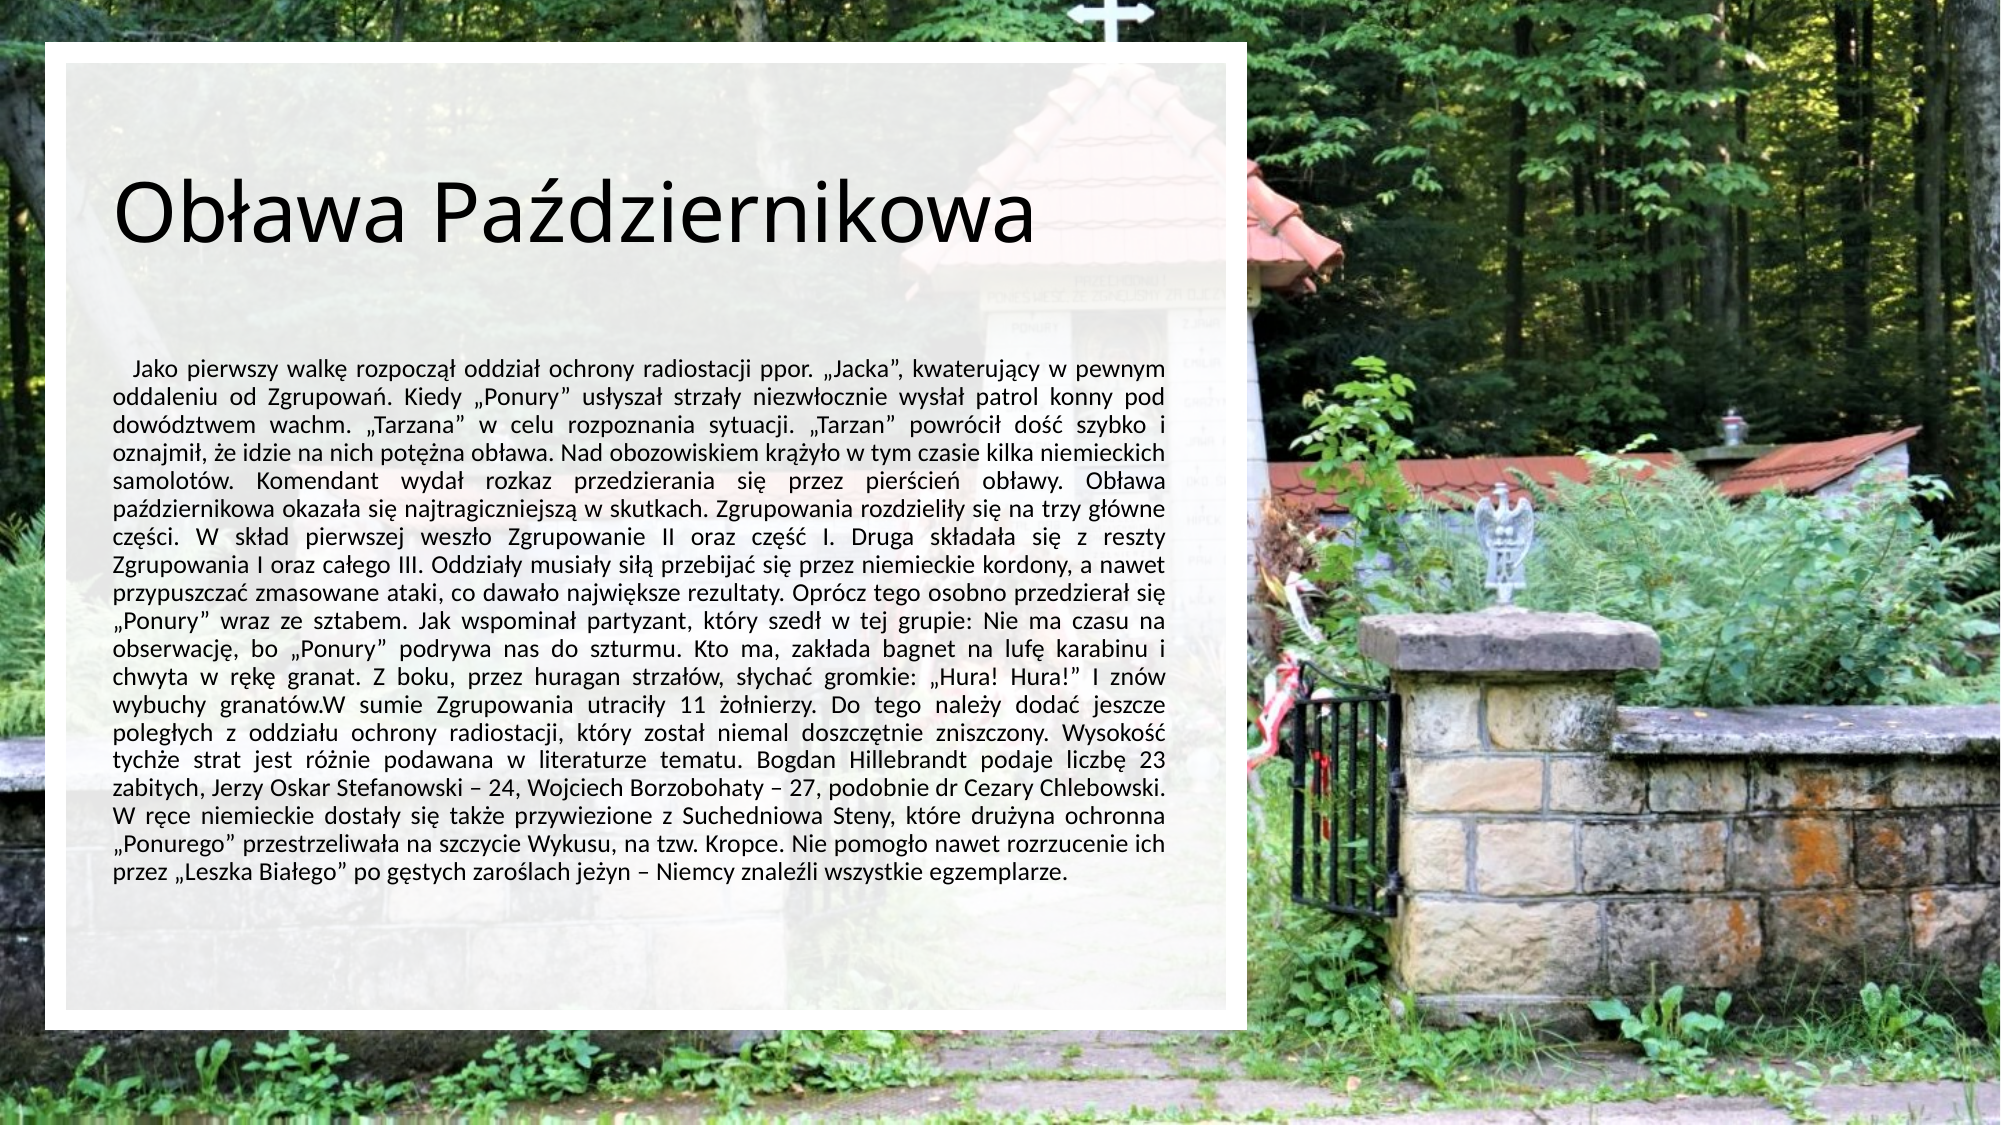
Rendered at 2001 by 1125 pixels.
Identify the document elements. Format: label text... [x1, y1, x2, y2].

picture [0, 0, 2001, 1125]
list Jako pierwszy walkę rozpoczął oddział ochrony radiostacji ppor. „Jacka”, kwaterujący w pewnym oddaleniu od Zgrupowań. Kiedy „Ponury” usłyszał strzały niezwłocznie wysłał patrol konny pod dowództwem wachm. „Tarzana” w celu rozpoznania sytuacji. „Tarzan” powrócił dość szybko i oznajmił, że idzie na nich potężna obława. Nad obozowiskiem krążyło w tym czasie kilka niemieckich samolotów. Komendant wydał rozkaz przedzierania się przez pierścień obławy. Obława październikowa okazała się najtragiczniejszą w skutkach. Zgrupowania rozdzieliły się na trzy główne części. W skład pierwszej weszło Zgrupowanie II oraz część I. Druga składała się z reszty Zgrupowania I oraz całego III. Oddziały musiały siłą przebijać się przez niemieckie kordony, a nawet przypuszczać zmasowane ataki, co dawało największe rezultaty. Oprócz tego osobno przedzierał się „Ponury” wraz ze sztabem. Jak wspominał partyzant, który szedł w tej grupie: Nie ma czasu na obserwację, bo „Ponury” podrywa nas do szturmu. Kto ma, zakłada bagnet na lufę karabinu i chwyta w rękę granat. Z boku, przez huragan strzałów, słychać gromkie: „Hura! Hura!” I znów wybuchy granatów.W sumie Zgrupowania utraciły 11 żołnierzy. Do tego należy dodać jeszcze poległych z oddziału ochrony radiostacji, który został niemal doszczętnie zniszczony. Wysokość tychże strat jest różnie podawana w literaturze tematu. Bogdan Hillebrandt podaje liczbę 23 zabitych, Jerzy Oskar Stefanowski – 24, Wojciech Borzobohaty – 27, podobnie dr Cezary Chlebowski. W ręce niemieckie dostały się także przywiezione z Suchedniowa Steny, które drużyna ochronna „Ponurego” przestrzeliwała na szczycie Wykusu, na tzw. Kropce. Nie pomogło nawet rozrzucenie ich przez „Leszka Białego” po gęstych zaroślach jeżyn – Niemcy znaleźli wszystkie egzemplarze. [97, 348, 1184, 968]
text_box [55, 53, 1236, 1020]
title Obława Październikowa [97, 105, 1184, 326]
